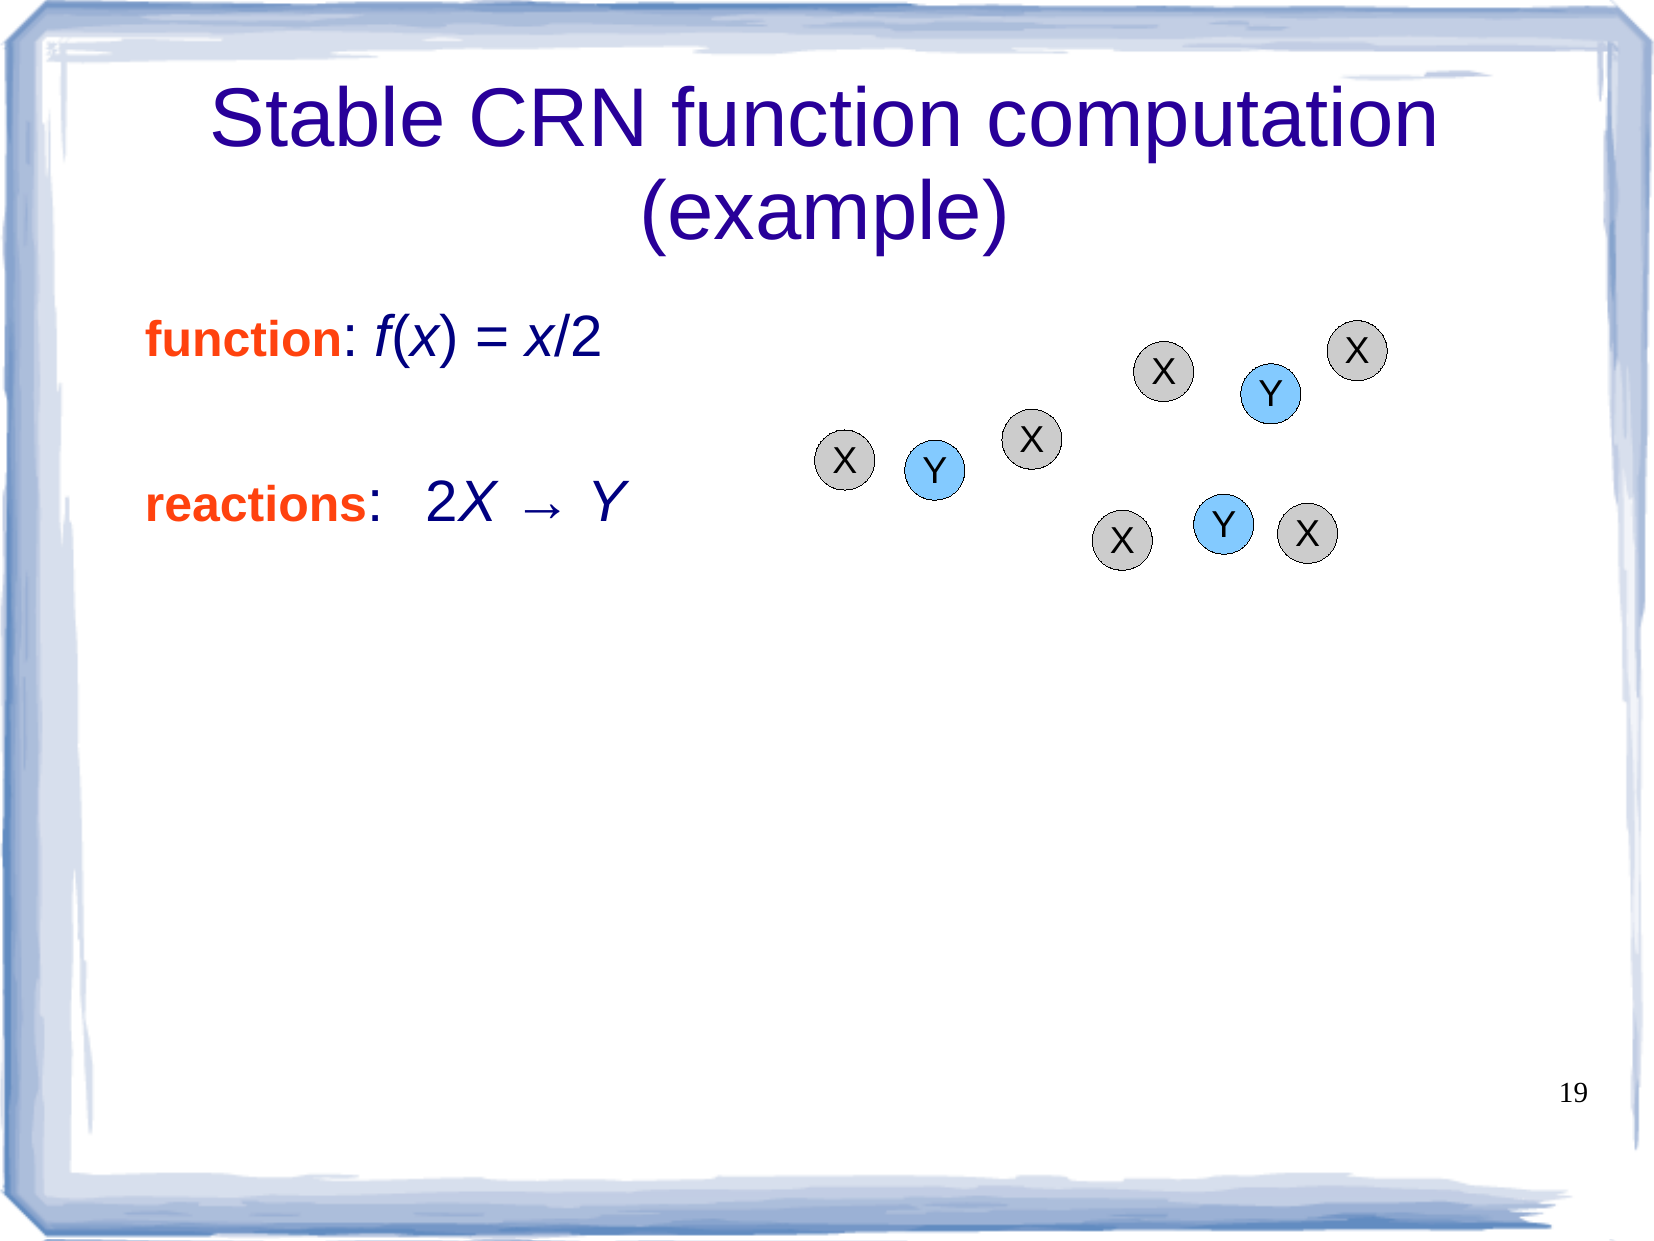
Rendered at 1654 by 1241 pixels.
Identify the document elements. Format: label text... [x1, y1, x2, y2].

text_box X [814, 429, 875, 491]
text_box 2X → Y [410, 461, 667, 557]
text_box Y [1193, 494, 1254, 555]
text_box Y [904, 440, 965, 501]
text_box X [1133, 341, 1194, 402]
text_box X [1327, 320, 1388, 381]
picture [0, 0, 1654, 1241]
text_box X [1001, 409, 1062, 470]
text_box X [1277, 503, 1338, 564]
text_box Y [1240, 363, 1301, 424]
text_box reactions: [130, 461, 410, 557]
text_box X [1092, 510, 1153, 571]
title Stable CRN function computation (example) [75, 71, 1576, 258]
text_box function: f(x) = x/2 [130, 295, 1522, 392]
